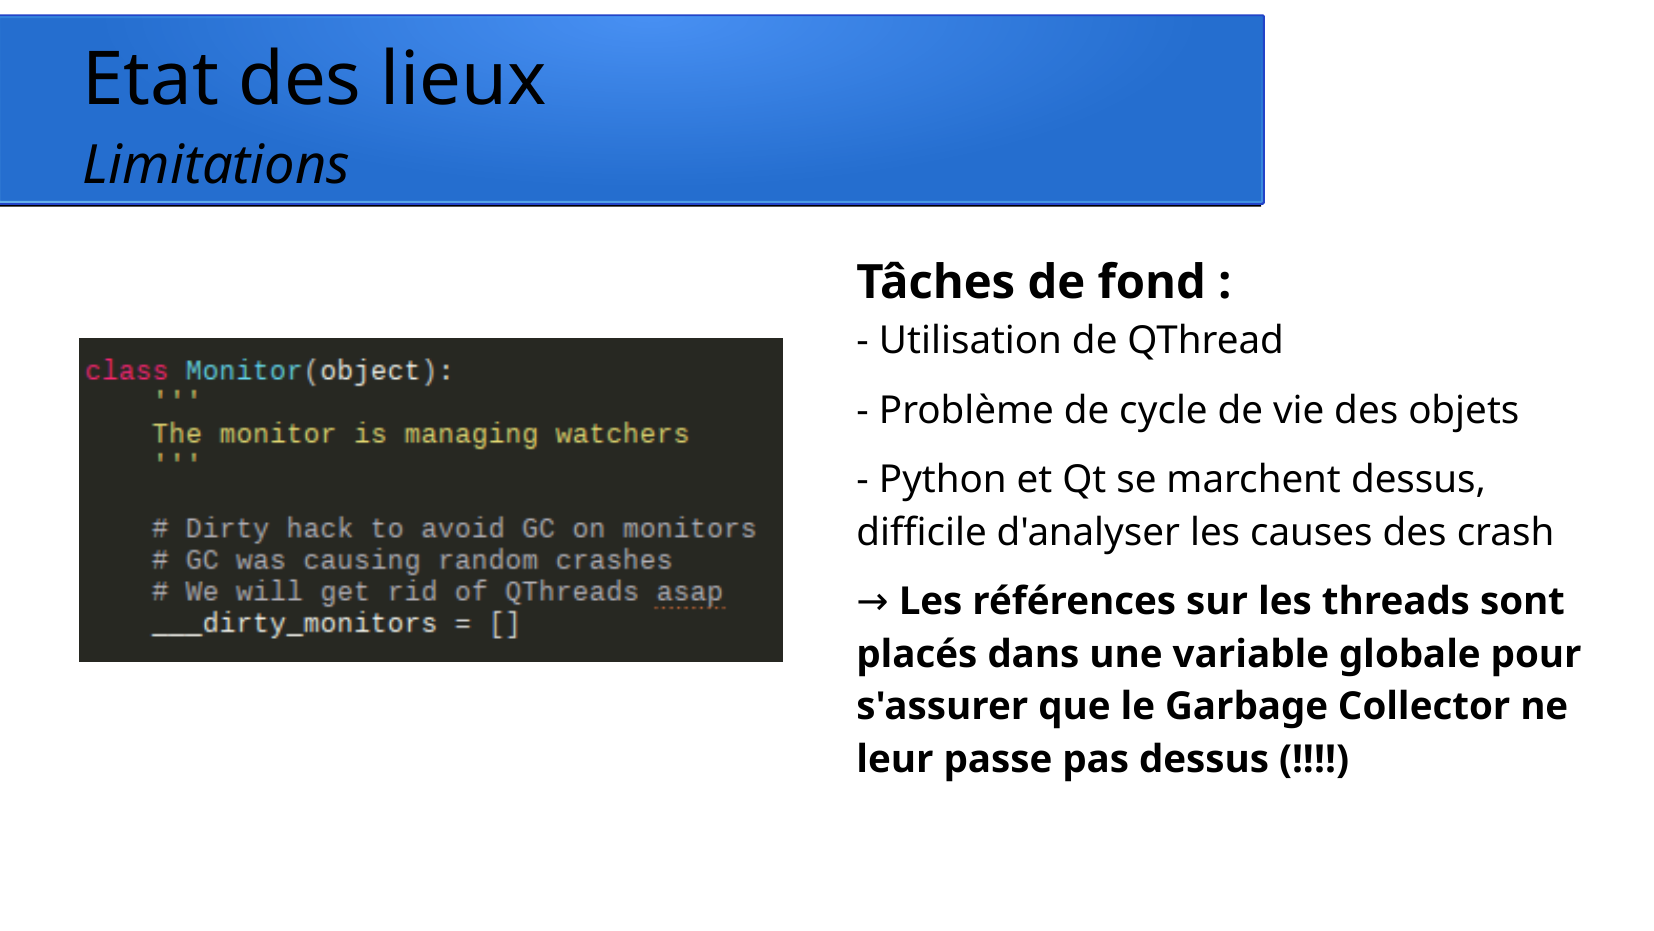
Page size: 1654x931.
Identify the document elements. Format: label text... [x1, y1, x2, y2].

title Etat des lieux Limitations [82, 28, 1235, 196]
picture [79, 338, 783, 662]
list Tâches de fond : - Utilisation de QThread - Problème de cycle de vie des objets - Python et Qt se marchent dessus, difficile d'analyser les causes des crash → Les références sur les threads sont placés dans une variable globale pour s'assurer que le Garbage Collector ne leur passe pas dessus (!!!!) [856, 248, 1583, 788]
